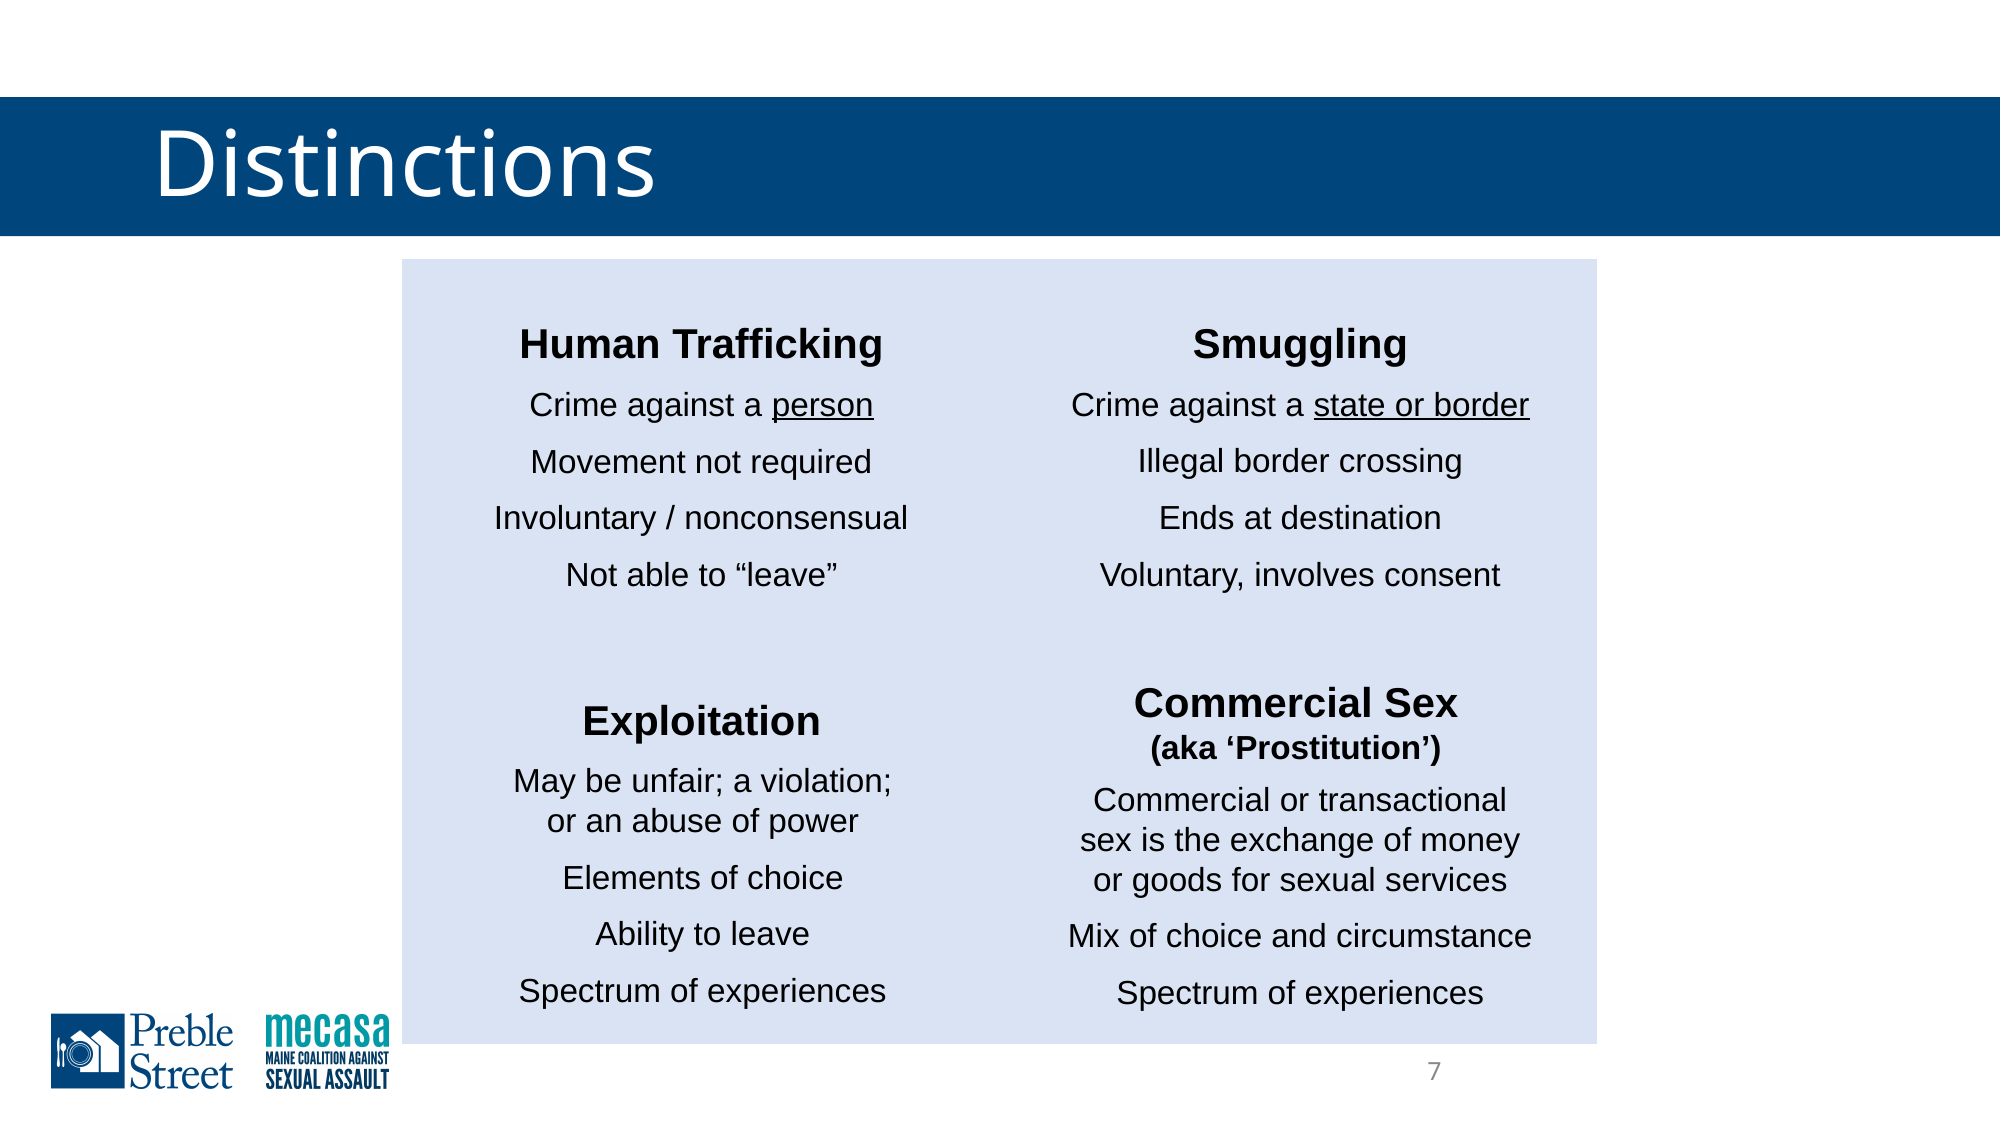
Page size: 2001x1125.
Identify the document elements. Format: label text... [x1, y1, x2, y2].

text_box Commercial or transactional sex is the exchange of money or goods for sexual services Mix of choice and circumstance Spectrum of experiences [1048, 770, 1553, 1022]
text_box Commercial Sex (aka ‘Prostitution’) [1043, 668, 1549, 775]
text_box May be unfair; a violation; or an abuse of power Elements of choice Ability to leave Spectrum of experiences [490, 752, 916, 1020]
slide_number 7 [1412, 1042, 1863, 1103]
text_box Smuggling [1039, 309, 1562, 375]
text_box Exploitation [489, 686, 915, 753]
text_box [402, 259, 1597, 1044]
text_box Crime against a state or border Illegal border crossing Ends at destination Voluntary, involves consent [1039, 375, 1562, 603]
title Distinctions [137, 57, 1863, 276]
text_box Human Trafficking Crime against a person Movement not required Involuntary / nonconsensual Not able to “leave” [440, 309, 963, 604]
